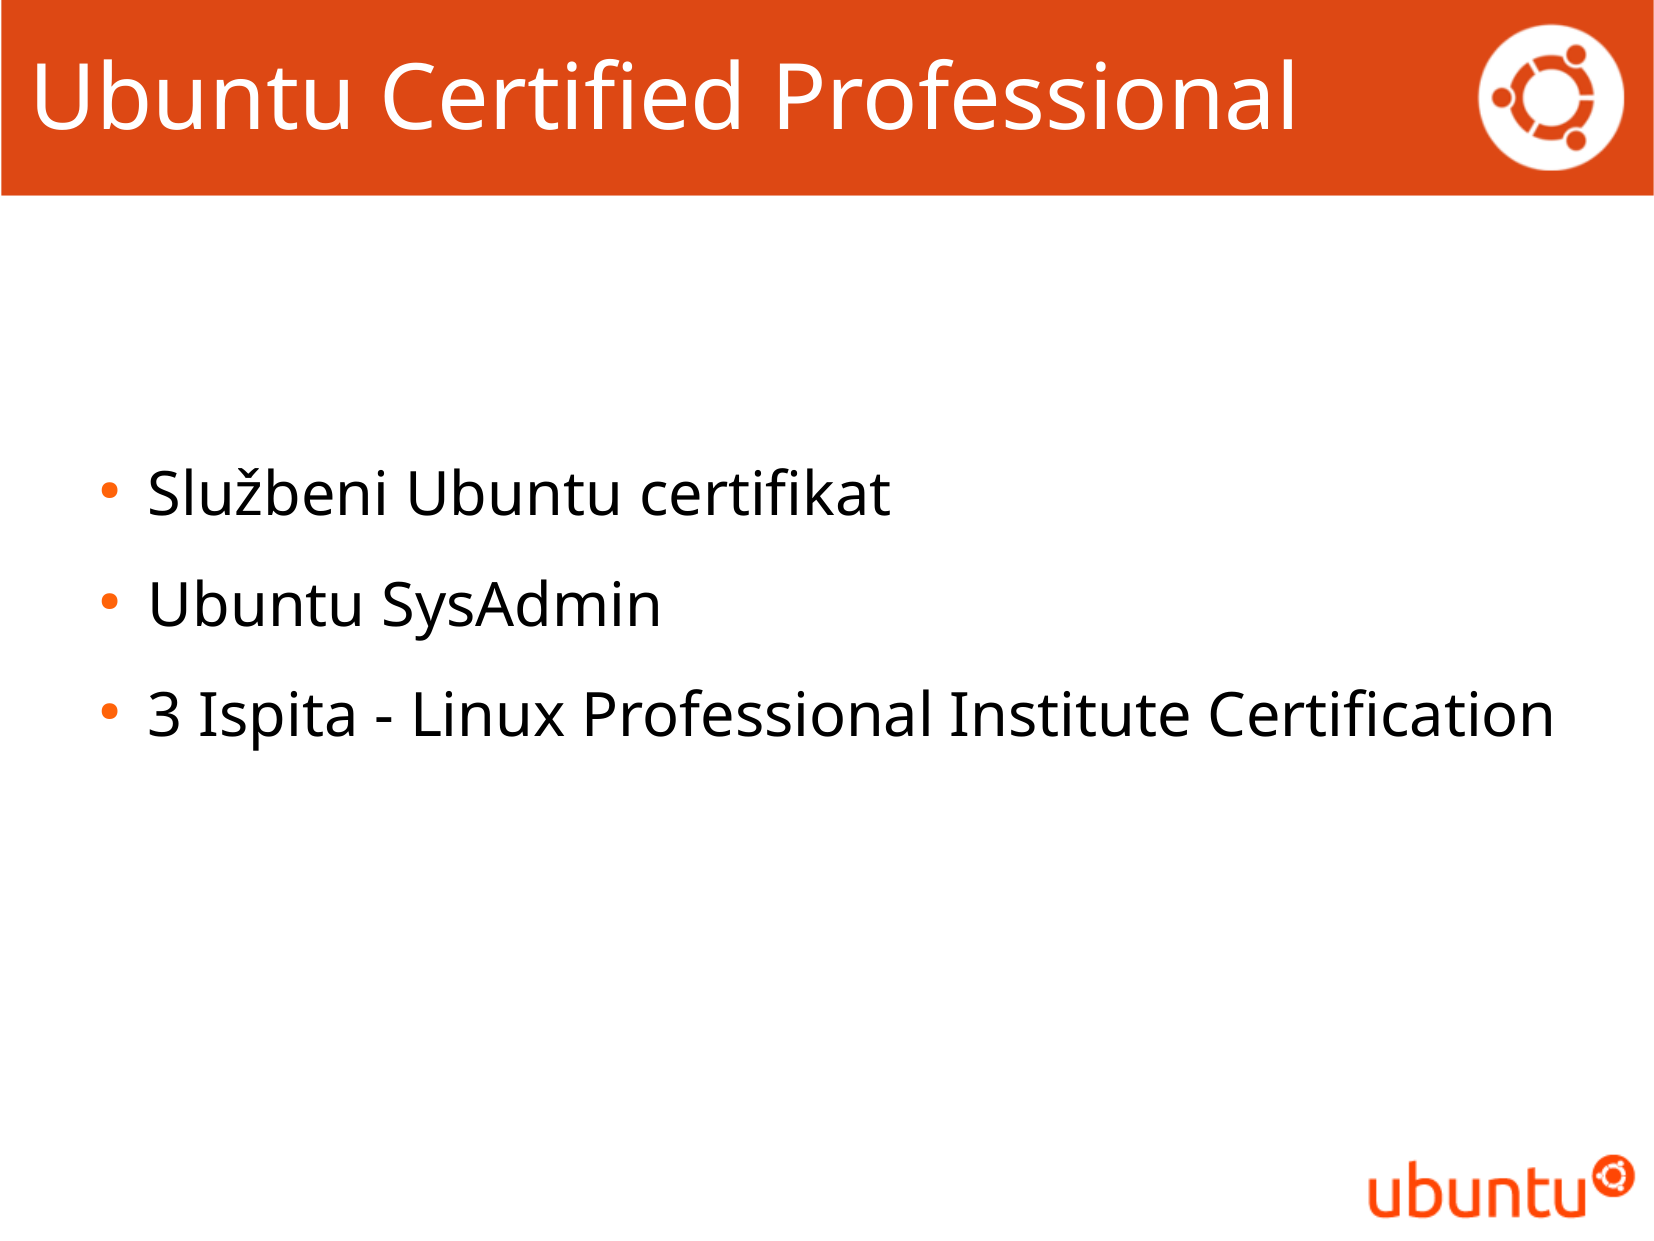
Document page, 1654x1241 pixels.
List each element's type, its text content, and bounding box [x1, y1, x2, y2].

title Ubuntu Certified Professional [29, 11, 1459, 178]
list Službeni Ubuntu certifikat Ubuntu SysAdmin 3 Ispita - Linux Professional Institute Certification [82, 450, 1576, 838]
picture [0, 0, 1654, 1241]
